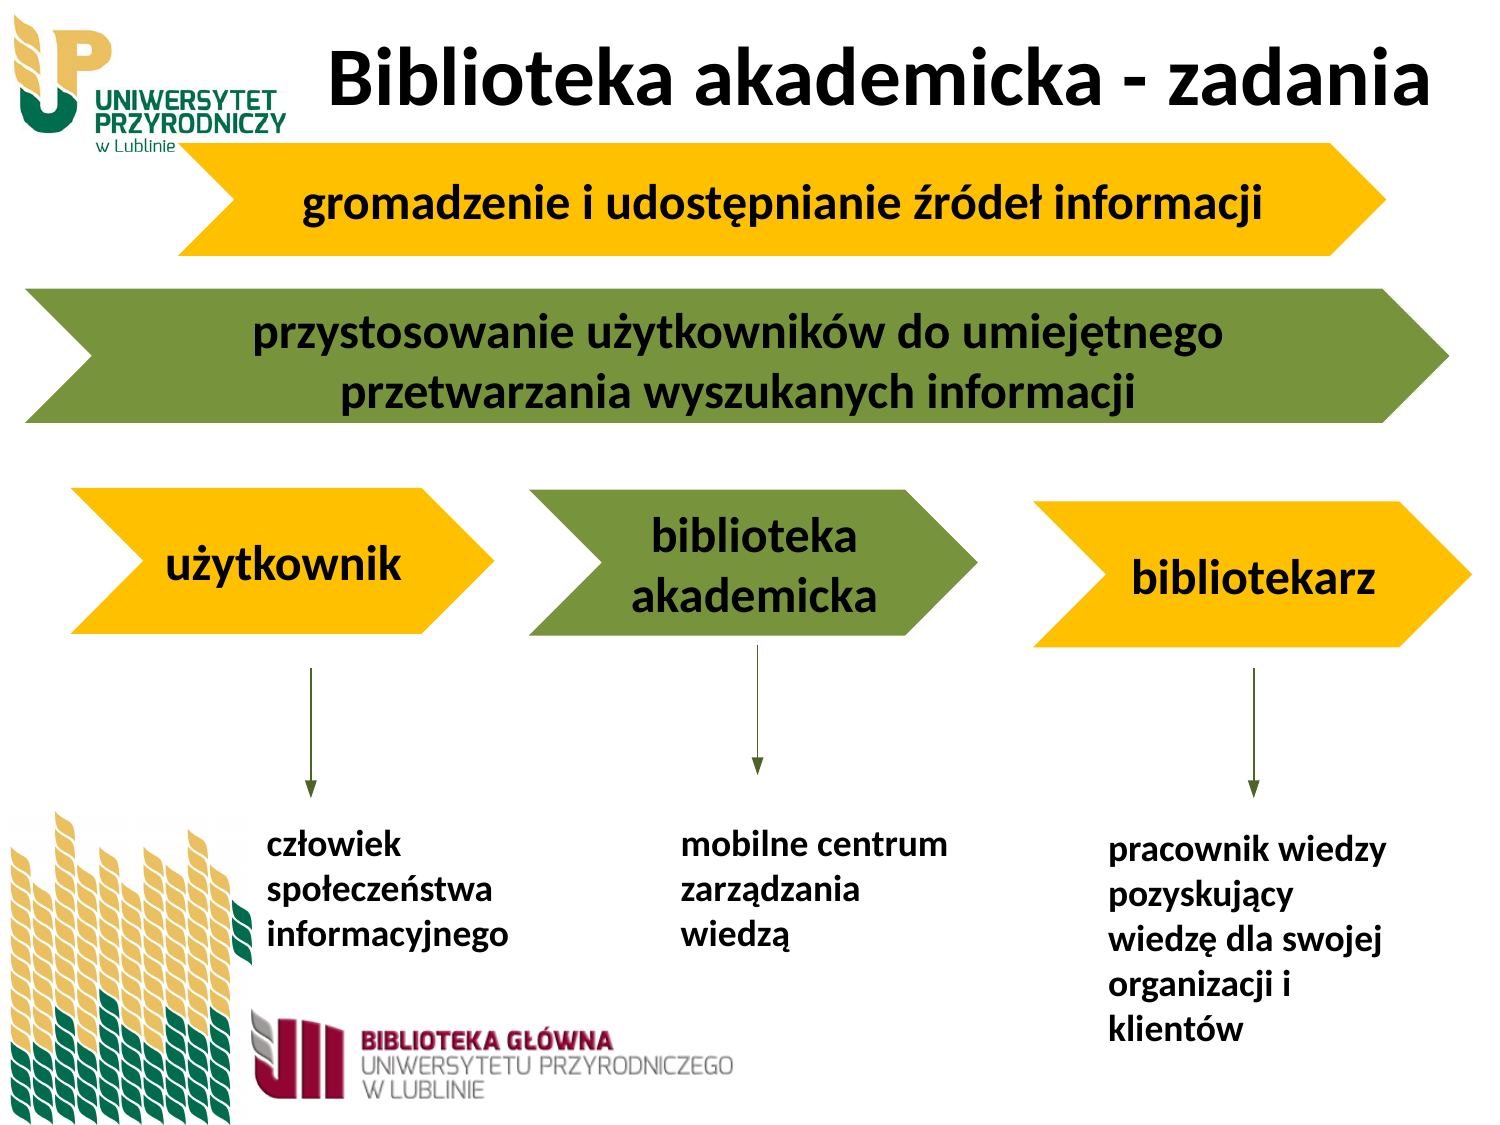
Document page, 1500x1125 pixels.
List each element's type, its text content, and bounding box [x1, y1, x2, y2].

text_box gromadzenie i udostępnianie źródeł informacji [183, 145, 1384, 254]
text_box pracownik wiedzy pozyskujący wiedzę dla swojej organizacji i klientów [1093, 816, 1415, 1059]
text_box Biblioteka akademicka - zadania [312, 14, 1459, 131]
text_box przystosowanie użytkowników do umiejętnego przetwarzania wyszukanych informacji [29, 290, 1447, 421]
text_box biblioteka akademicka [534, 491, 976, 634]
text_box mobilne centrum zarządzania wiedzą [665, 811, 987, 963]
picture [9, 811, 739, 1125]
text_box człowiek społeczeństwa informacyjnego [251, 811, 573, 963]
picture [14, 0, 1018, 152]
text_box użytkownik [75, 489, 492, 632]
text_box bibliotekarz [1038, 503, 1470, 646]
